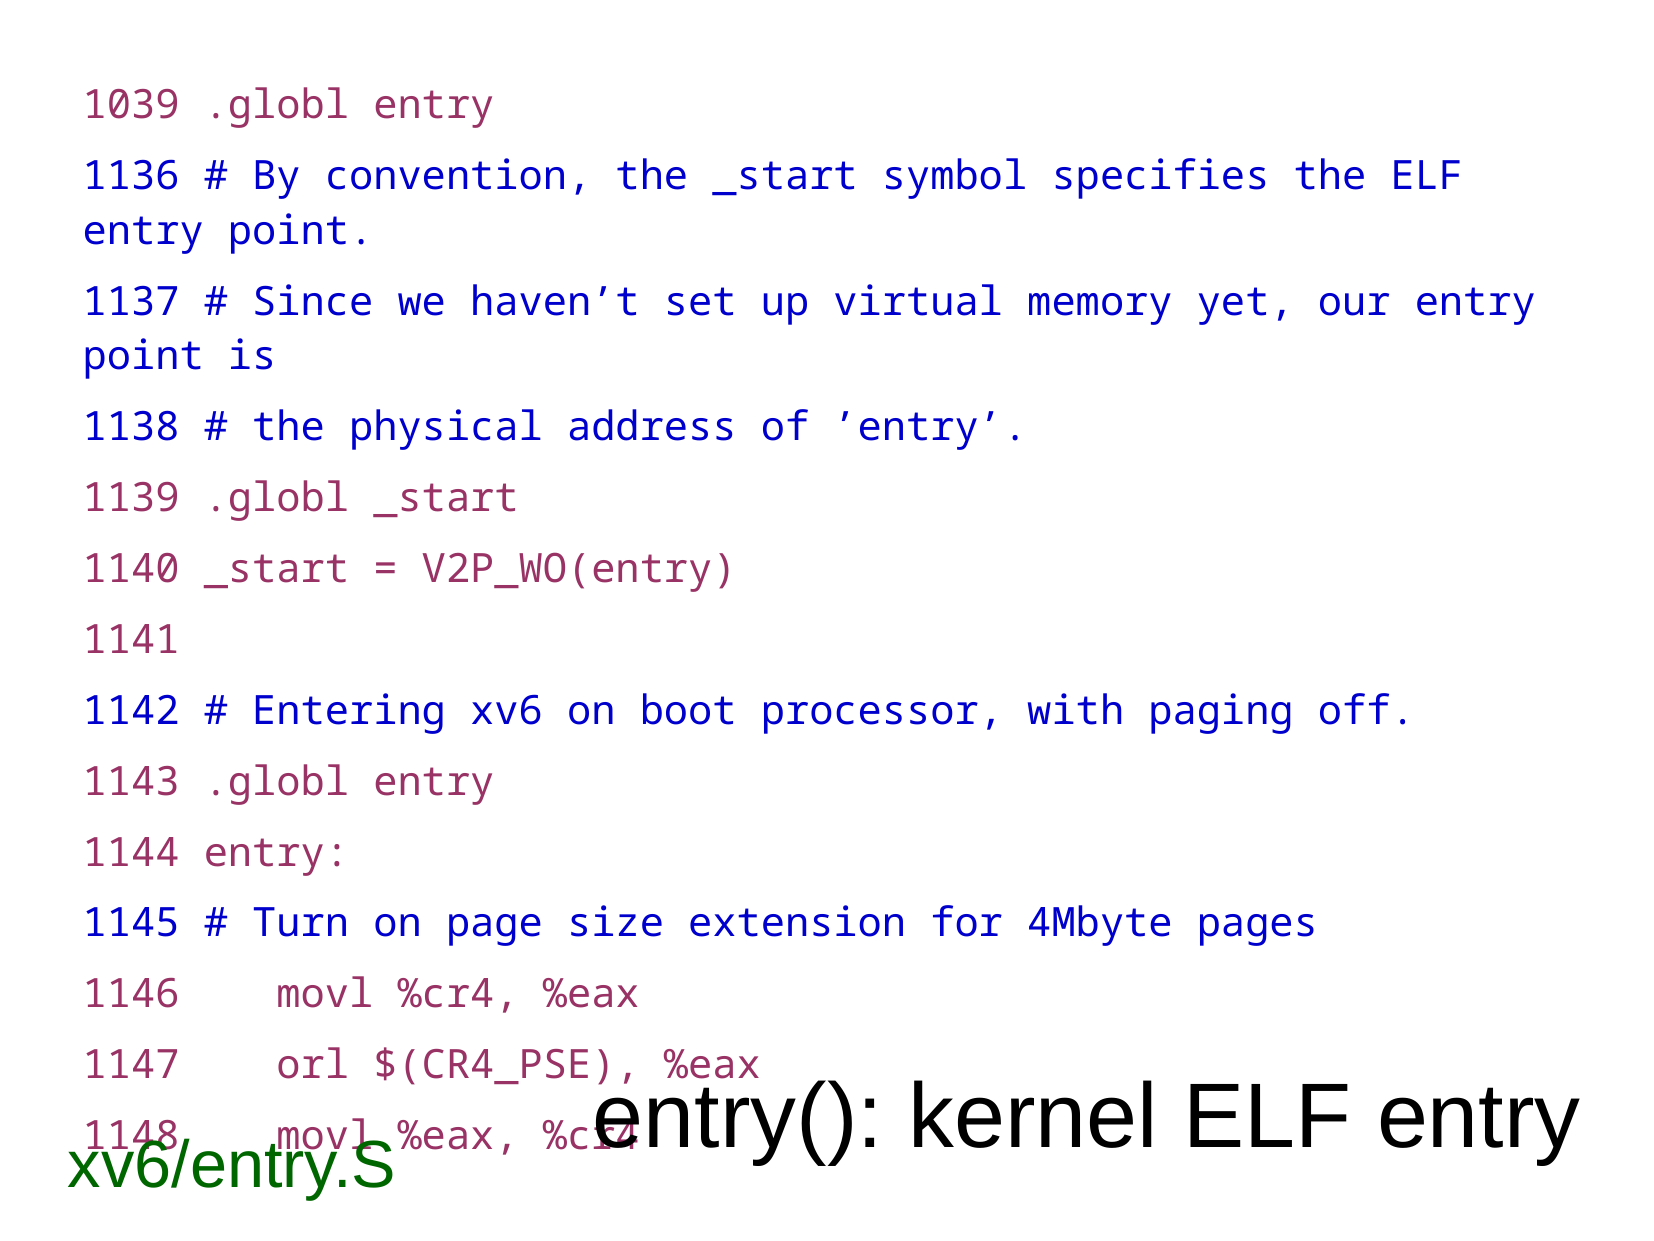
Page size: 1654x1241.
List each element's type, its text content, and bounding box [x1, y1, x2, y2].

list 1039 .globl entry 1136 # By convention, the _start symbol specifies the ELF entry point. 1137 # Since we haven’t set up virtual memory yet, our entry point is 1138 # the physical address of ’entry’. 1139 .globl _start 1140 _start = V2P_WO(entry) 1141 1142 # Entering xv6 on boot processor, with paging off. 1143 .globl entry 1144 entry: 1145 # Turn on page size extension for 4Mbyte pages 1146 movl %cr4, %eax 1147 orl $(CR4_PSE), %eax 1148 movl %eax, %cr4 [82, 75, 1571, 1163]
title entry(): kernel ELF entry [525, 1012, 1651, 1220]
text_box xv6/entry.S [53, 1120, 413, 1210]
